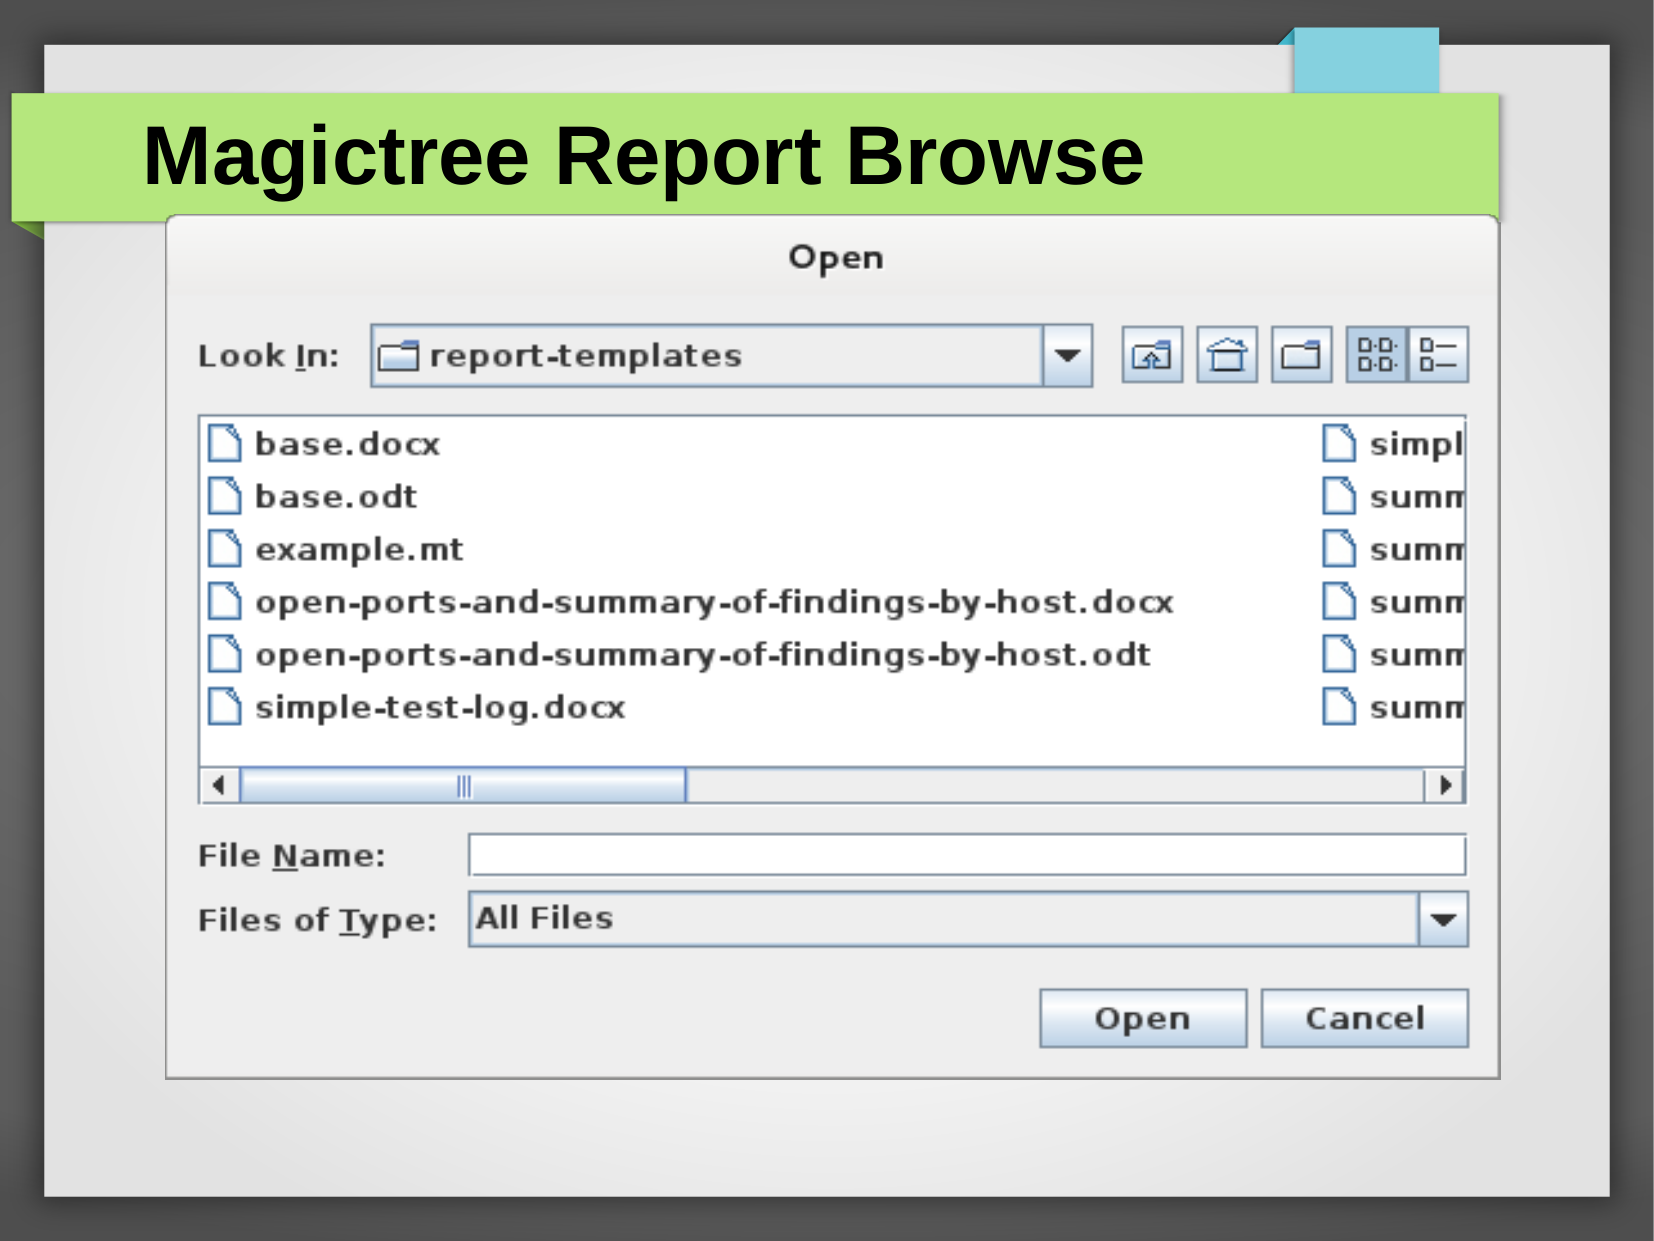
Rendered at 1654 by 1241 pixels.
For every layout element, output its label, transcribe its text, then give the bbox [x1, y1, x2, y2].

text_box Magictree Report Browse [128, 102, 1185, 211]
picture [0, 0, 1654, 1241]
